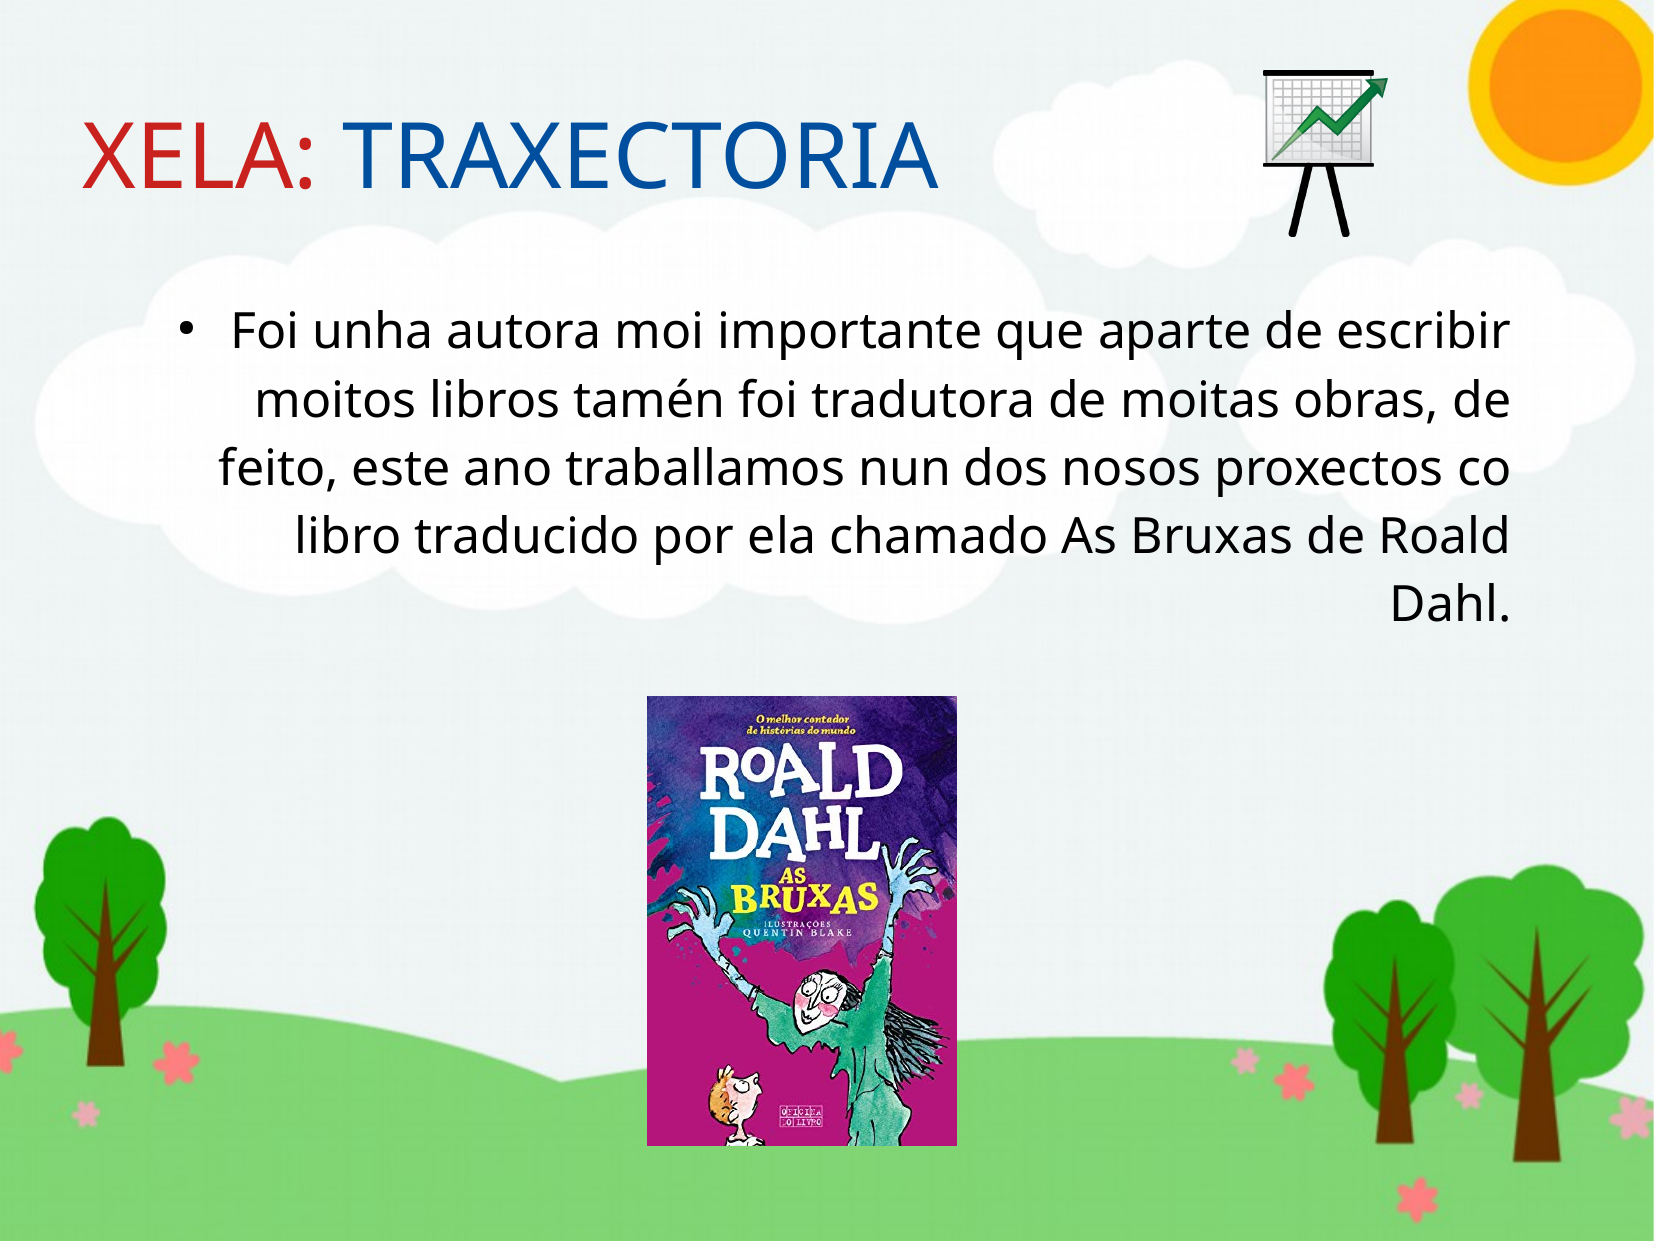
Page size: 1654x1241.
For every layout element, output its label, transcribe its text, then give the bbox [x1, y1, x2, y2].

picture [0, 0, 1654, 1241]
list Foi unha autora moi importante que aparte de escribir moitos libros tamén foi tradutora de moitas obras, de feito, este ano traballamos nun dos nosos proxectos co libro traducido por ela chamado As Bruxas de Roald Dahl. [94, 295, 1512, 1015]
title XELA: TRAXECTORIA [82, 49, 1571, 257]
